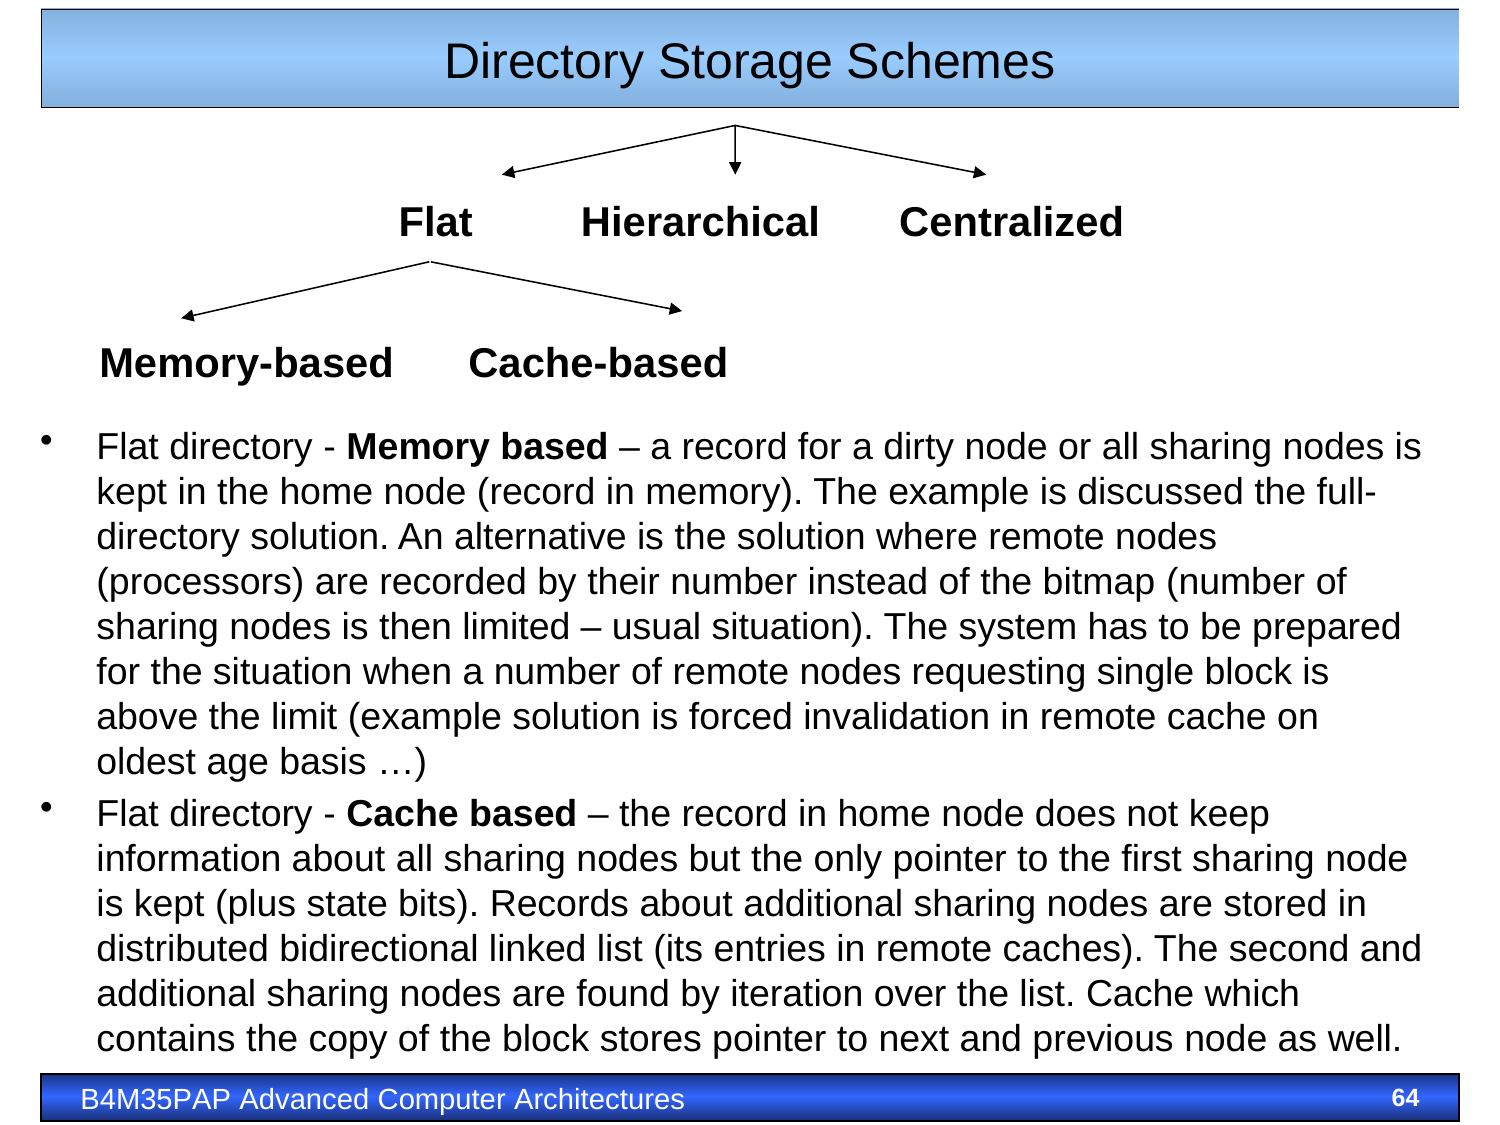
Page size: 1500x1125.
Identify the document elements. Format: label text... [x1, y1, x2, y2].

text_box Flat Hierarchical Centralized [383, 185, 1304, 255]
text_box [501, 125, 987, 175]
text_box [181, 261, 683, 319]
text_box Flat directory - Memory based – a record for a dirty node or all sharing nodes is kept in the home node (record in memory). The example is discussed the full-directory solution. An alternative is the solution where remote nodes (processors) are recorded by their number instead of the bitmap (number of sharing nodes is then limited – usual situation). The system has to be prepared for the situation when a number of remote nodes requesting single block is above the limit (example solution is forced invalidation in remote cache on oldest age basis …) Flat directory - Cache based – the record in home node does not keep information about all sharing nodes but the only pointer to the first sharing node is kept (plus state bits). Records about additional sharing nodes are stored in distributed bidirectional linked list (its entries in remote caches). The second and additional sharing nodes are found by iteration over the list. Cache which contains the copy of the block stores pointer to next and previous node as well. [25, 361, 1444, 853]
text_box Memory-based Cache-based [84, 326, 1005, 396]
title Directory Storage Schemes [41, 8, 1459, 108]
